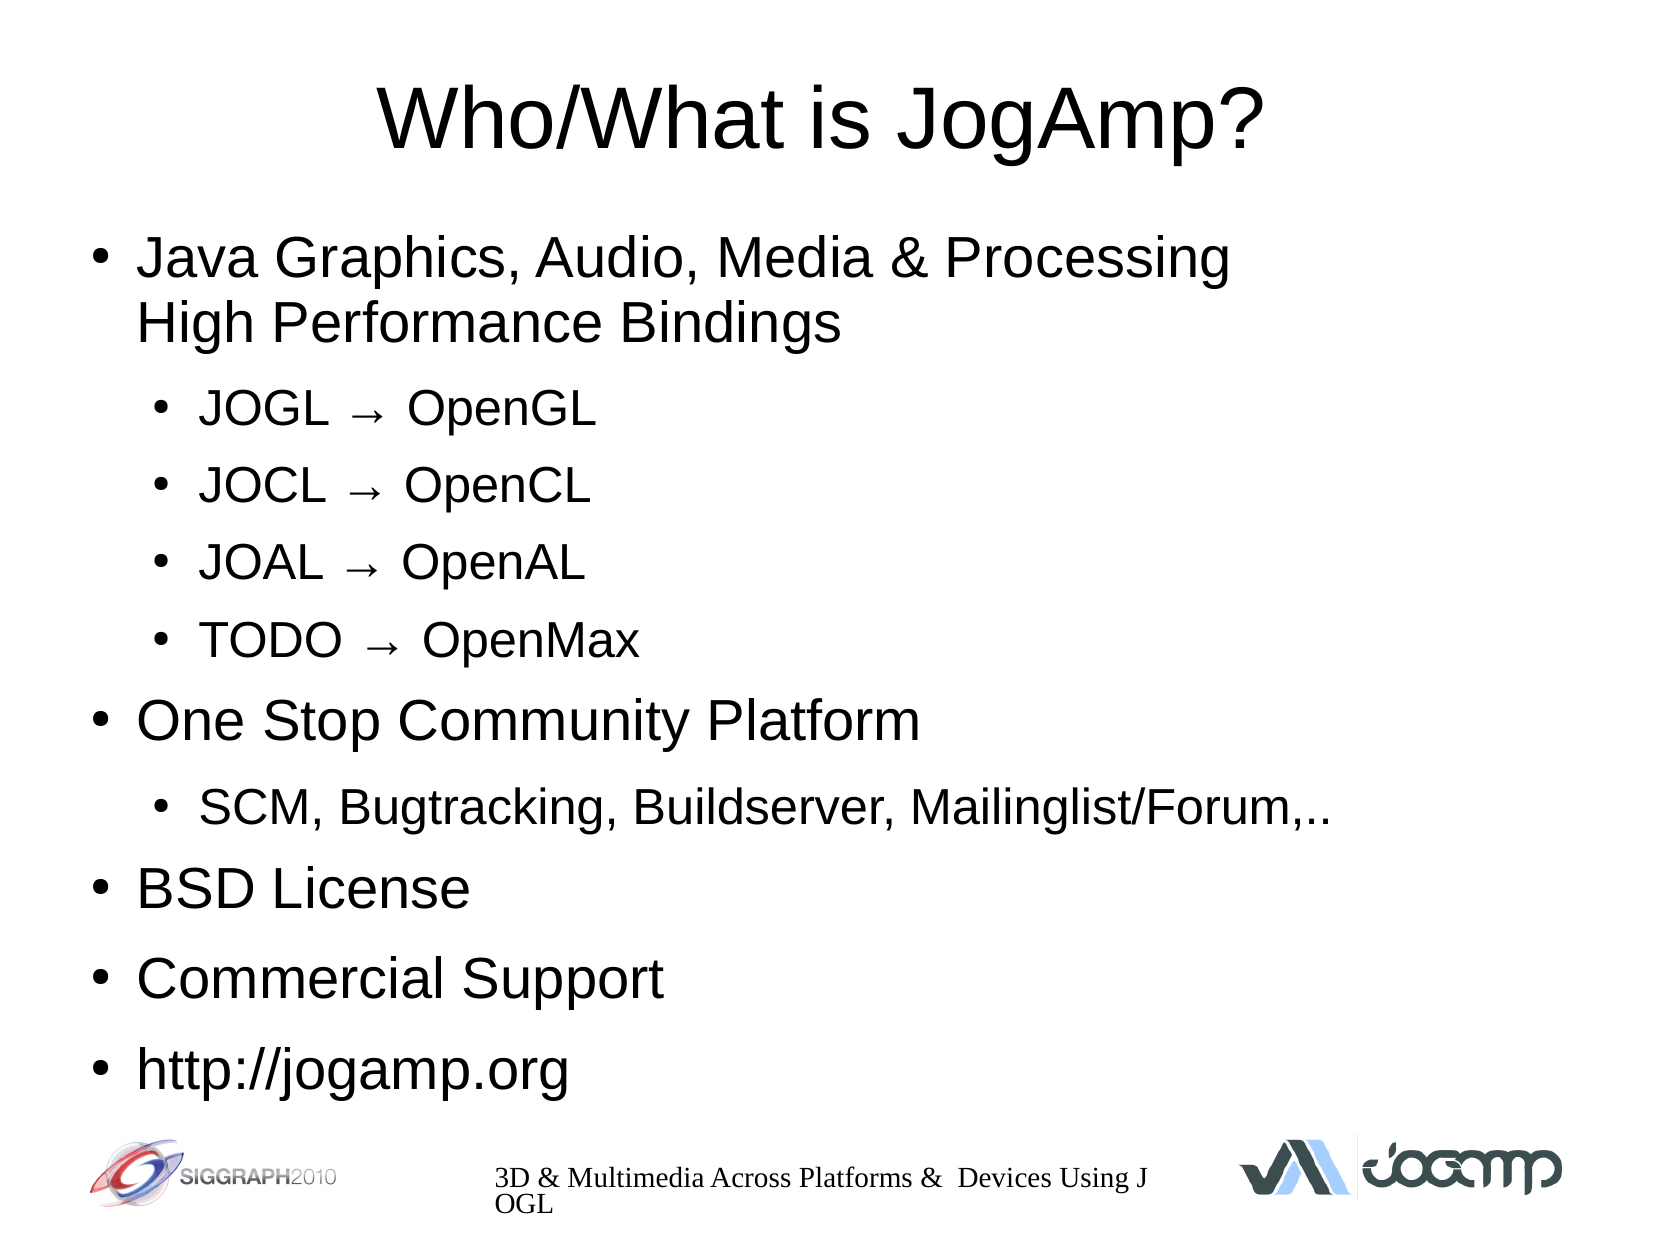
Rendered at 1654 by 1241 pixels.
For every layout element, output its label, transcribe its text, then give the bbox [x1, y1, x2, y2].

picture [1237, 1134, 1562, 1200]
list Java Graphics, Audio, Media & Processing High Performance Bindings JOGL → OpenGL JOCL → OpenCL JOAL → OpenAL TODO → OpenMax One Stop Community Platform SCM, Bugtracking, Buildserver, Mailinglist/Forum,.. BSD License Commercial Support http://jogamp.org [75, 225, 1571, 1109]
picture [82, 1130, 346, 1217]
title Who/What is JogAmp? [68, 56, 1576, 181]
